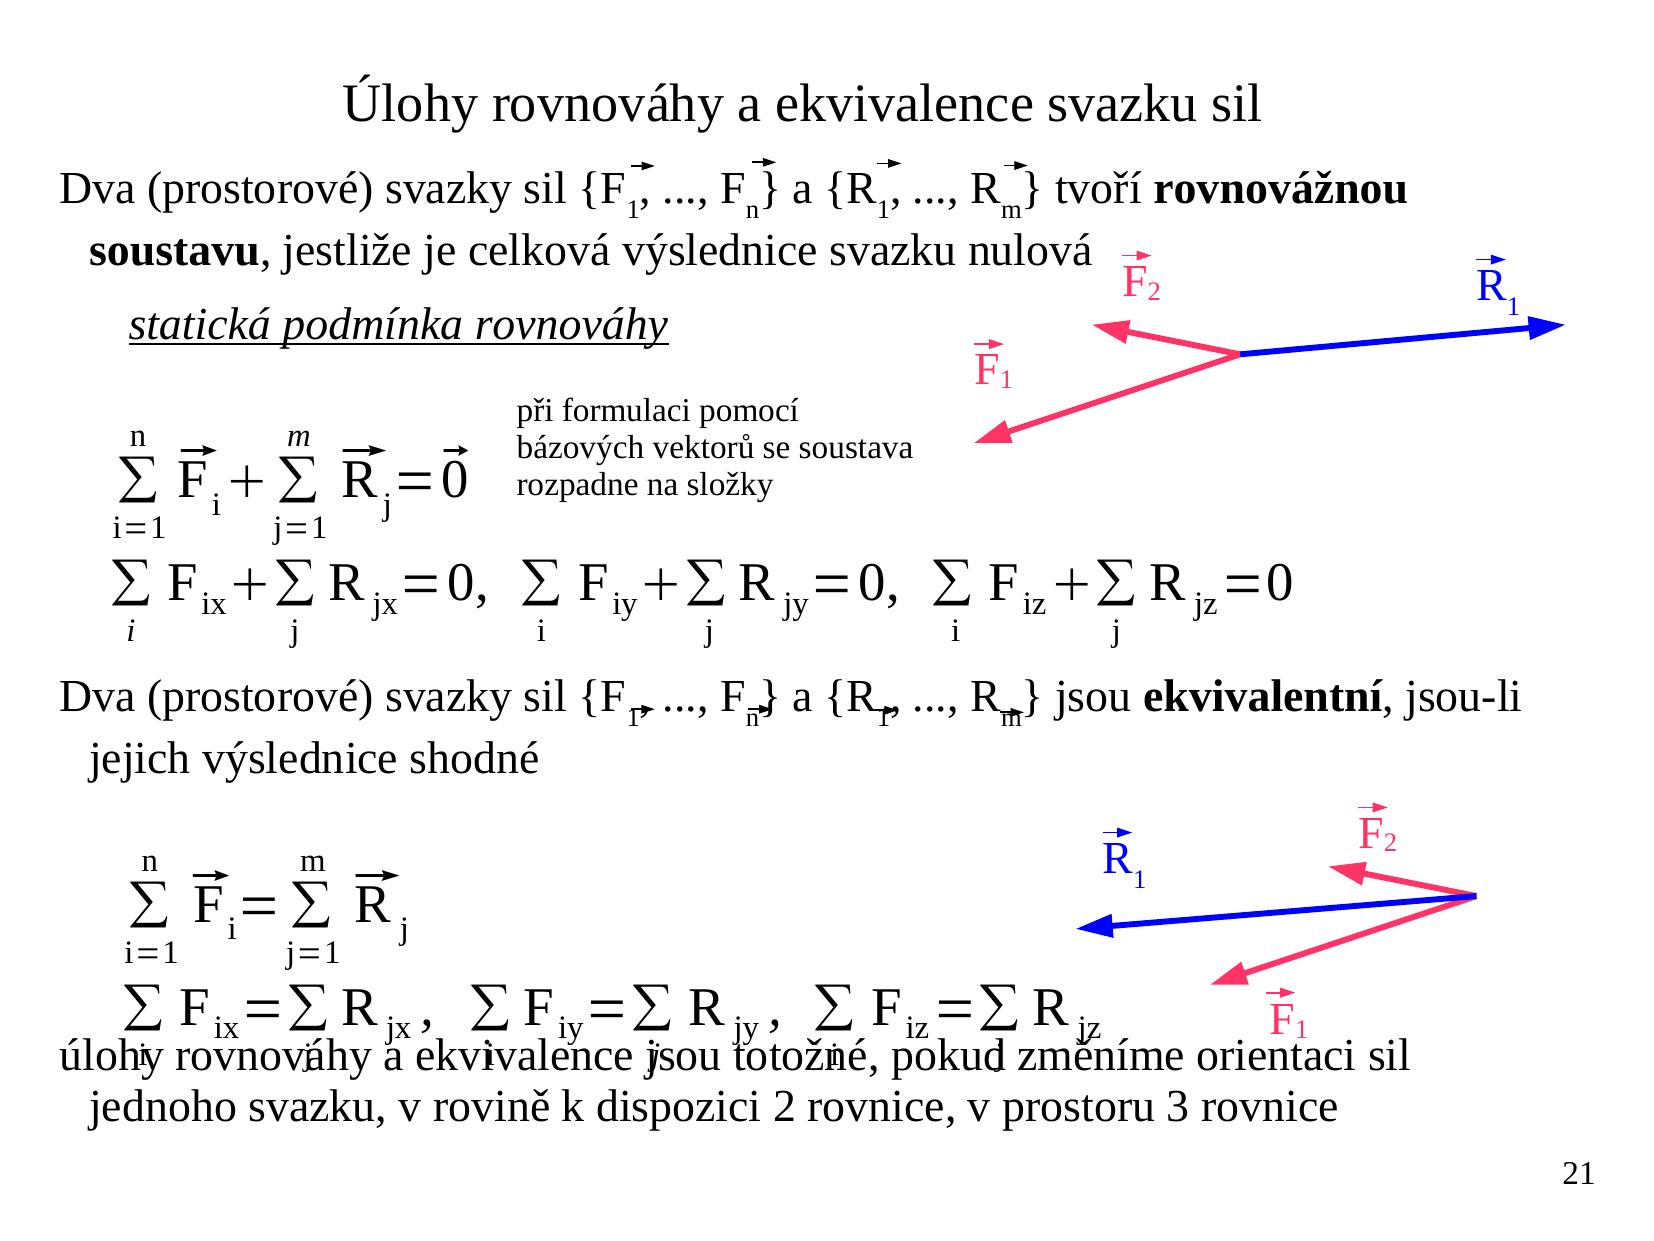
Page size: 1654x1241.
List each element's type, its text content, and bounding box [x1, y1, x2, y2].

chart [100, 840, 1114, 1074]
title Úlohy rovnováhy a ekvivalence svazku sil [59, 0, 1548, 163]
text_box při formulaci pomocí bázových vektorů se soustava rozpadne na složky [501, 383, 945, 562]
text_box F1 [974, 344, 1034, 414]
text_box F2 [1122, 255, 1182, 325]
text_box F1 [1269, 993, 1329, 1063]
text_box F2 [1358, 807, 1418, 877]
text_box R1 [1476, 259, 1548, 325]
chart [88, 415, 1307, 650]
text_box R1 [1102, 832, 1174, 898]
list Dva (prostorové) svazky sil {F1, ..., Fn} a {R1, ..., Rm} tvoří rovnovážnou soustavu, jestliže je celková výslednice svazku nulová statická podmínka rovnováhy Dva (prostorové) svazky sil {F1, ..., Fn} a {R1, ..., Rm} jsou ekvivalentní, jsou-li jejich výslednice shodné úlohy rovnováhy a ekvivalence jsou totožné, pokud změníme orientaci sil jednoho svazku, v rovině k dispozici 2 rovnice, v prostoru 3 rovnice [59, 163, 1548, 1203]
